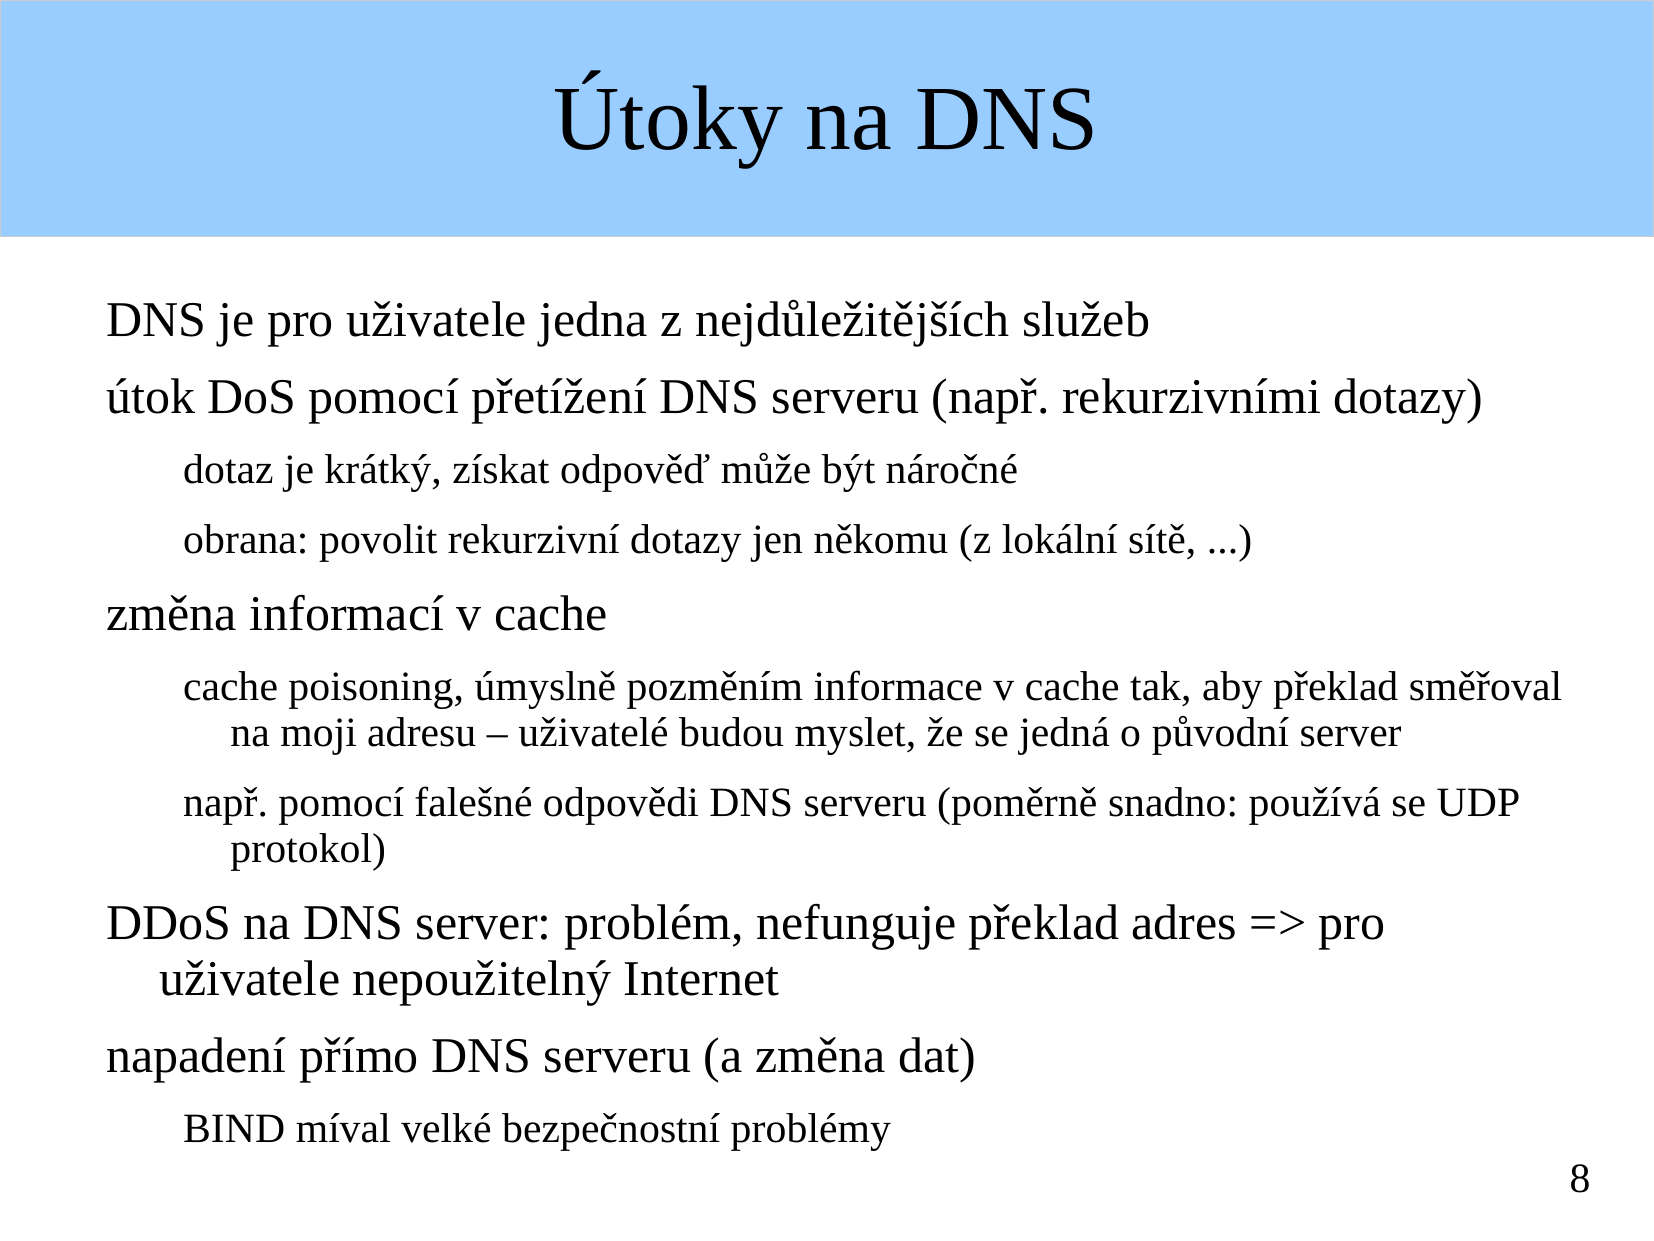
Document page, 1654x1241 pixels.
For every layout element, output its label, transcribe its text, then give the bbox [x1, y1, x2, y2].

title Útoky na DNS [0, 0, 1654, 237]
list DNS je pro uživatele jedna z nejdůležitějších služeb útok DoS pomocí přetížení DNS serveru (např. rekurzivními dotazy) dotaz je krátký, získat odpověď může být náročné obrana: povolit rekurzivní dotazy jen někomu (z lokální sítě, ...) změna informací v cache cache poisoning, úmyslně pozměním informace v cache tak, aby překlad směřoval na moji adresu – uživatelé budou myslet, že se jedná o původní server např. pomocí falešné odpovědi DNS serveru (poměrně snadno: používá se UDP protokol) DDoS na DNS server: problém, nefunguje překlad adres => pro uživatele nepoužitelný Internet napadení přímo DNS serveru (a změna dat) BIND míval velké bezpečnostní problémy [88, 291, 1565, 1198]
